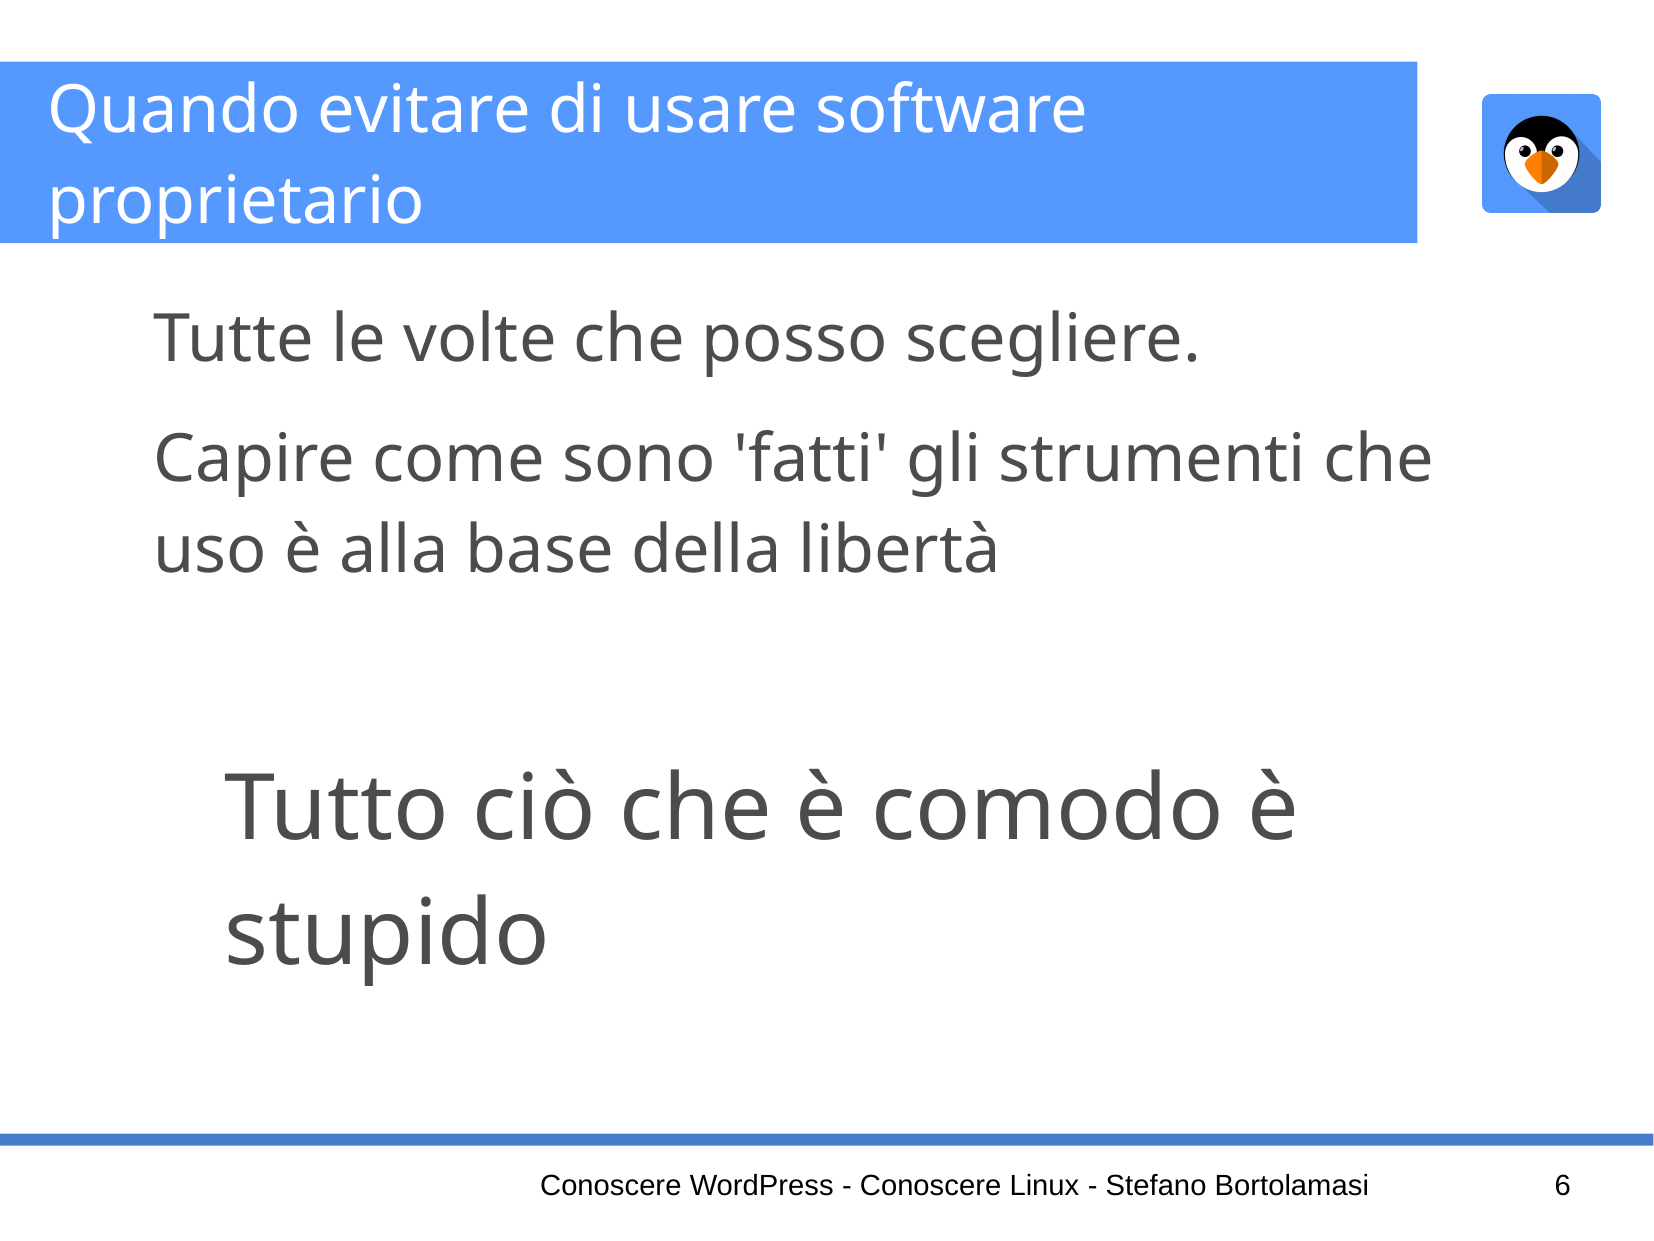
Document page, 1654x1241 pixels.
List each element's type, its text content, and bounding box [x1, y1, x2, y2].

title Quando evitare di usare software proprietario [0, 94, 1418, 211]
list Tutte le volte che posso scegliere. Capire come sono 'fatti' gli strumenti che uso è alla base della libertà Tutto ciò che è comodo è stupido [82, 290, 1538, 1010]
picture [1482, 94, 1601, 213]
